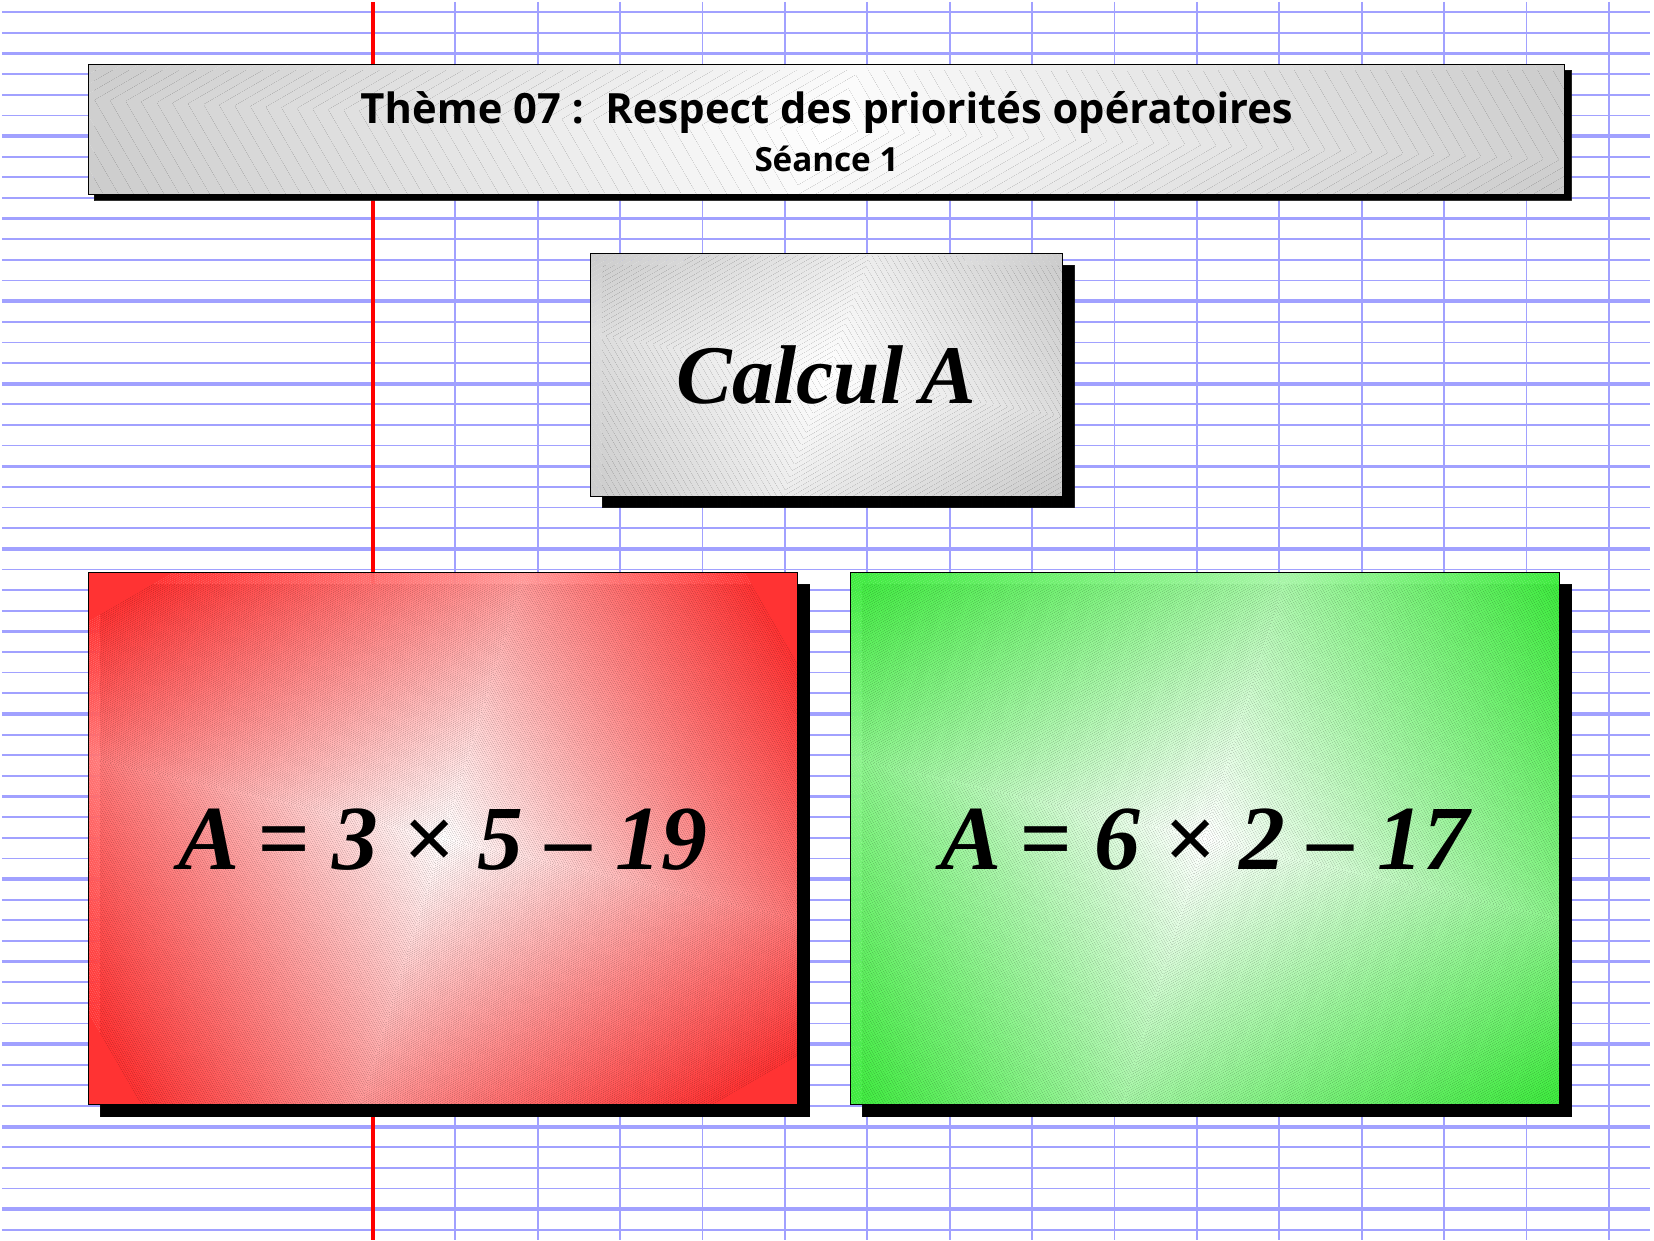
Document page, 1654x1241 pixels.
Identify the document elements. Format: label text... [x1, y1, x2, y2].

picture [0, 0, 1654, 1241]
text_box A = 3 × 5 – 19 [88, 572, 798, 1105]
text_box Calcul A [590, 253, 1063, 497]
text_box Thème 07 : Respect des priorités opératoires Séance 1 [88, 64, 1565, 195]
text_box A = 6 × 2 – 17 [850, 572, 1560, 1105]
